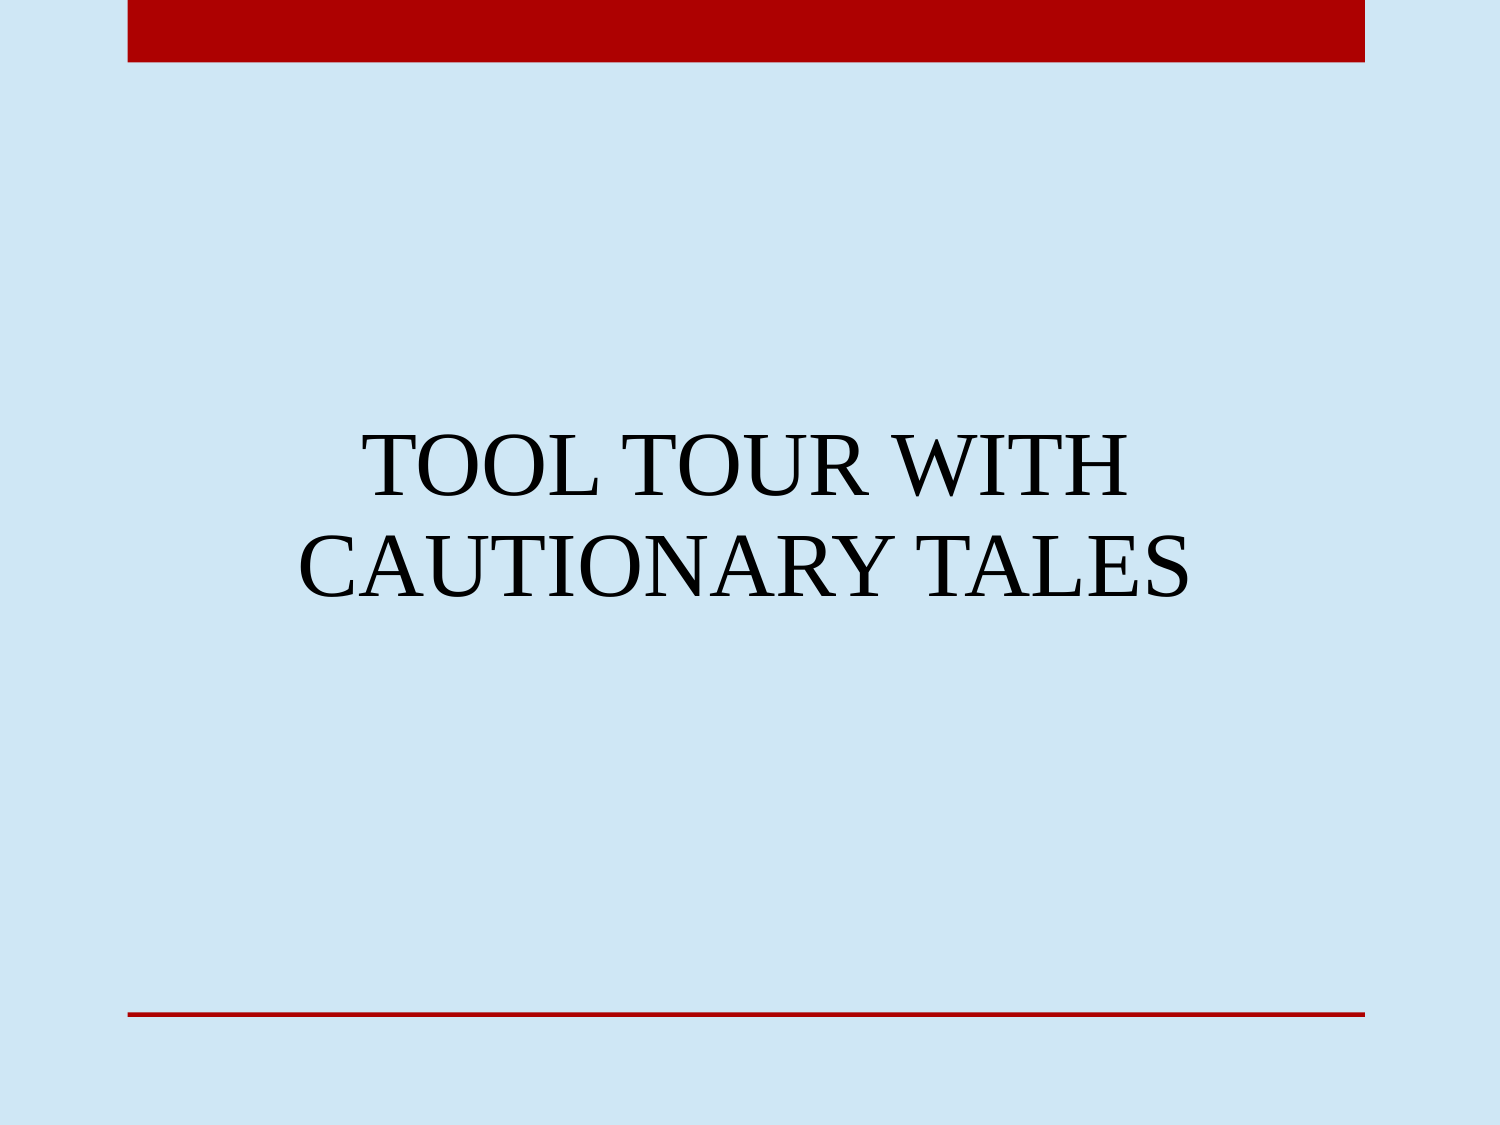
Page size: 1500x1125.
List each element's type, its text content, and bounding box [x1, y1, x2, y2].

title TOOL TOUR WITH CAUTIONARY TALES [70, 413, 1421, 617]
